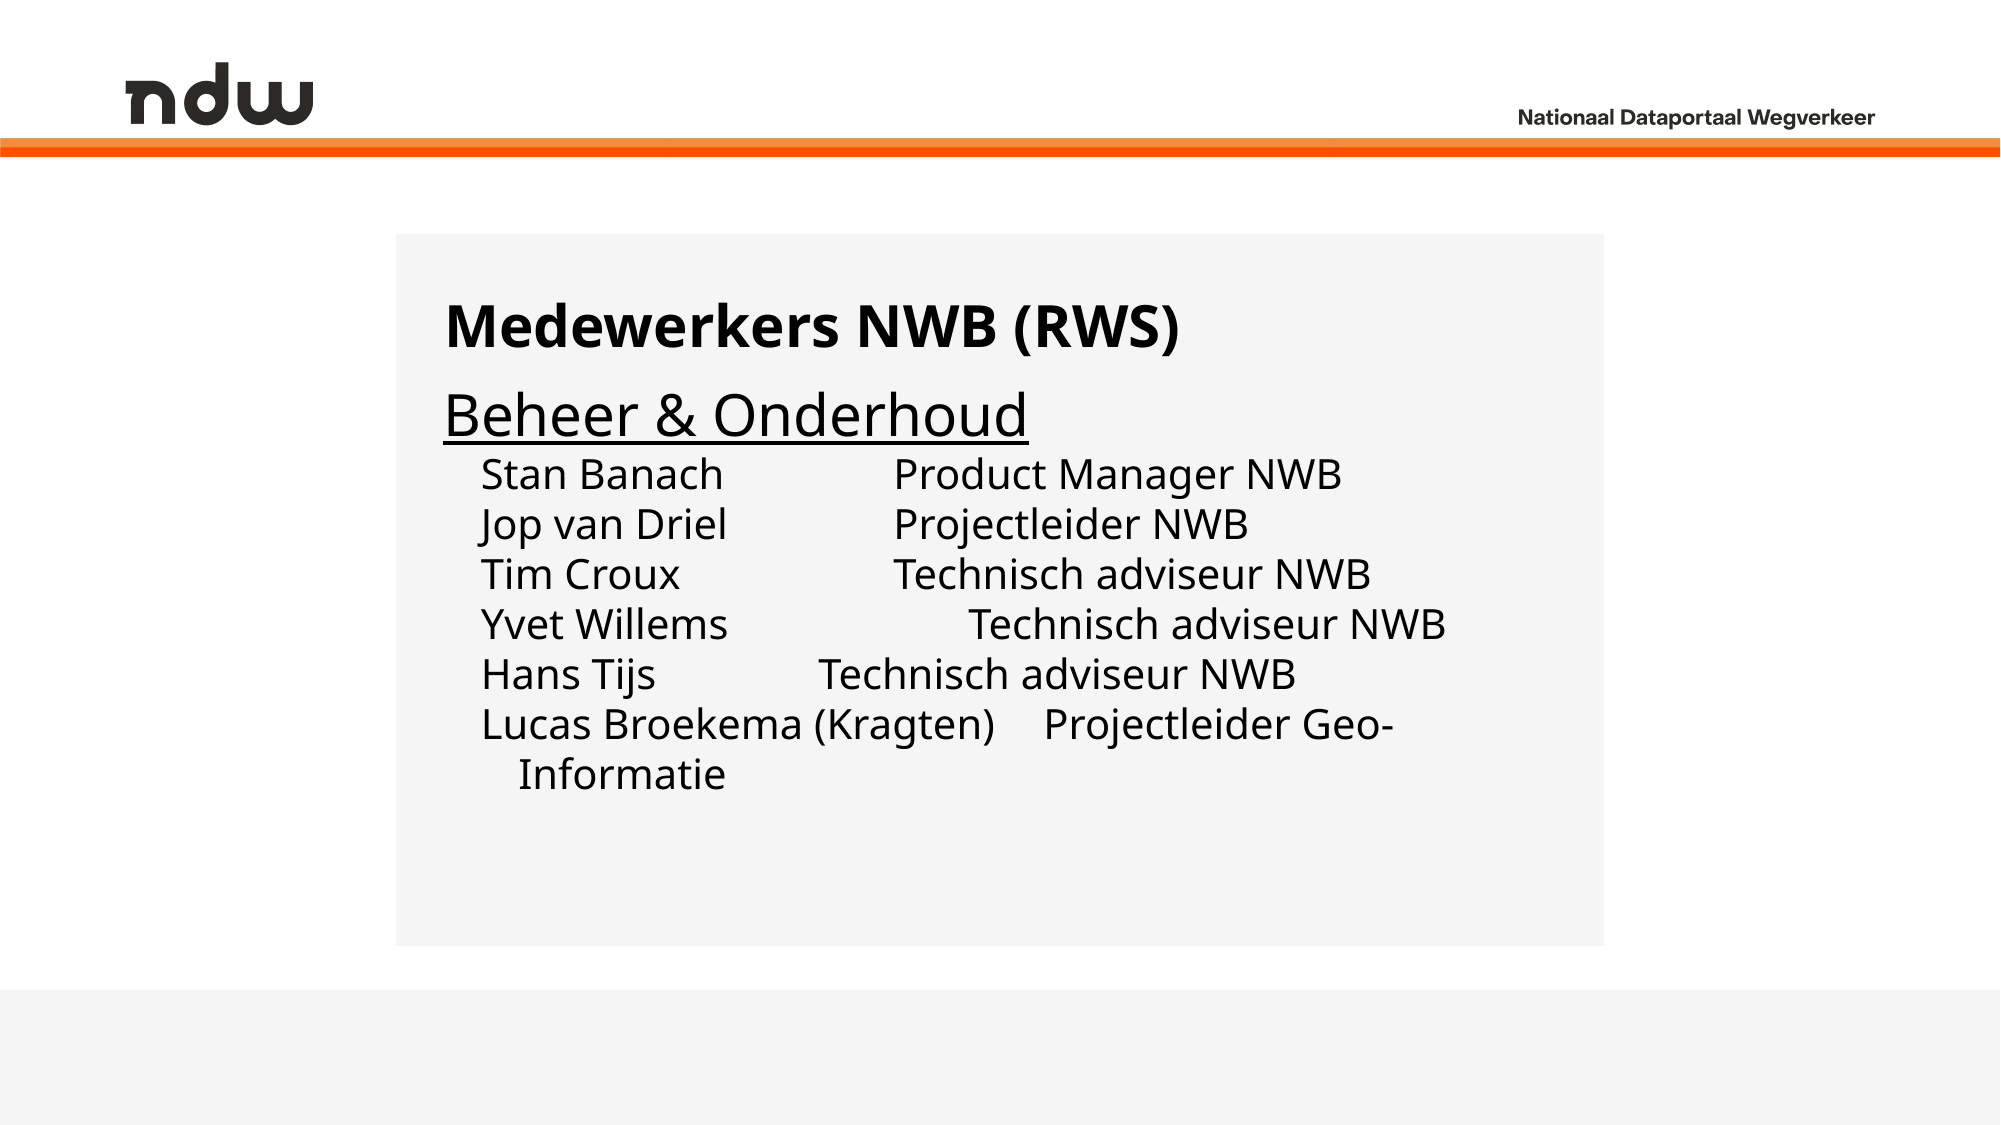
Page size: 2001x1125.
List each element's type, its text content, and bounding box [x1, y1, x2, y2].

list Beheer & Onderhoud Stan Banach Product Manager NWB Jop van Driel Projectleider NWB Tim Croux Technisch adviseur NWB Yvet Willems Technisch adviseur NWB Hans Tijs Technisch adviseur NWB Lucas Broekema (Kragten) Projectleider Geo-Informatie [428, 406, 1675, 1046]
title Medewerkers NWB (RWS) [428, 248, 1597, 343]
